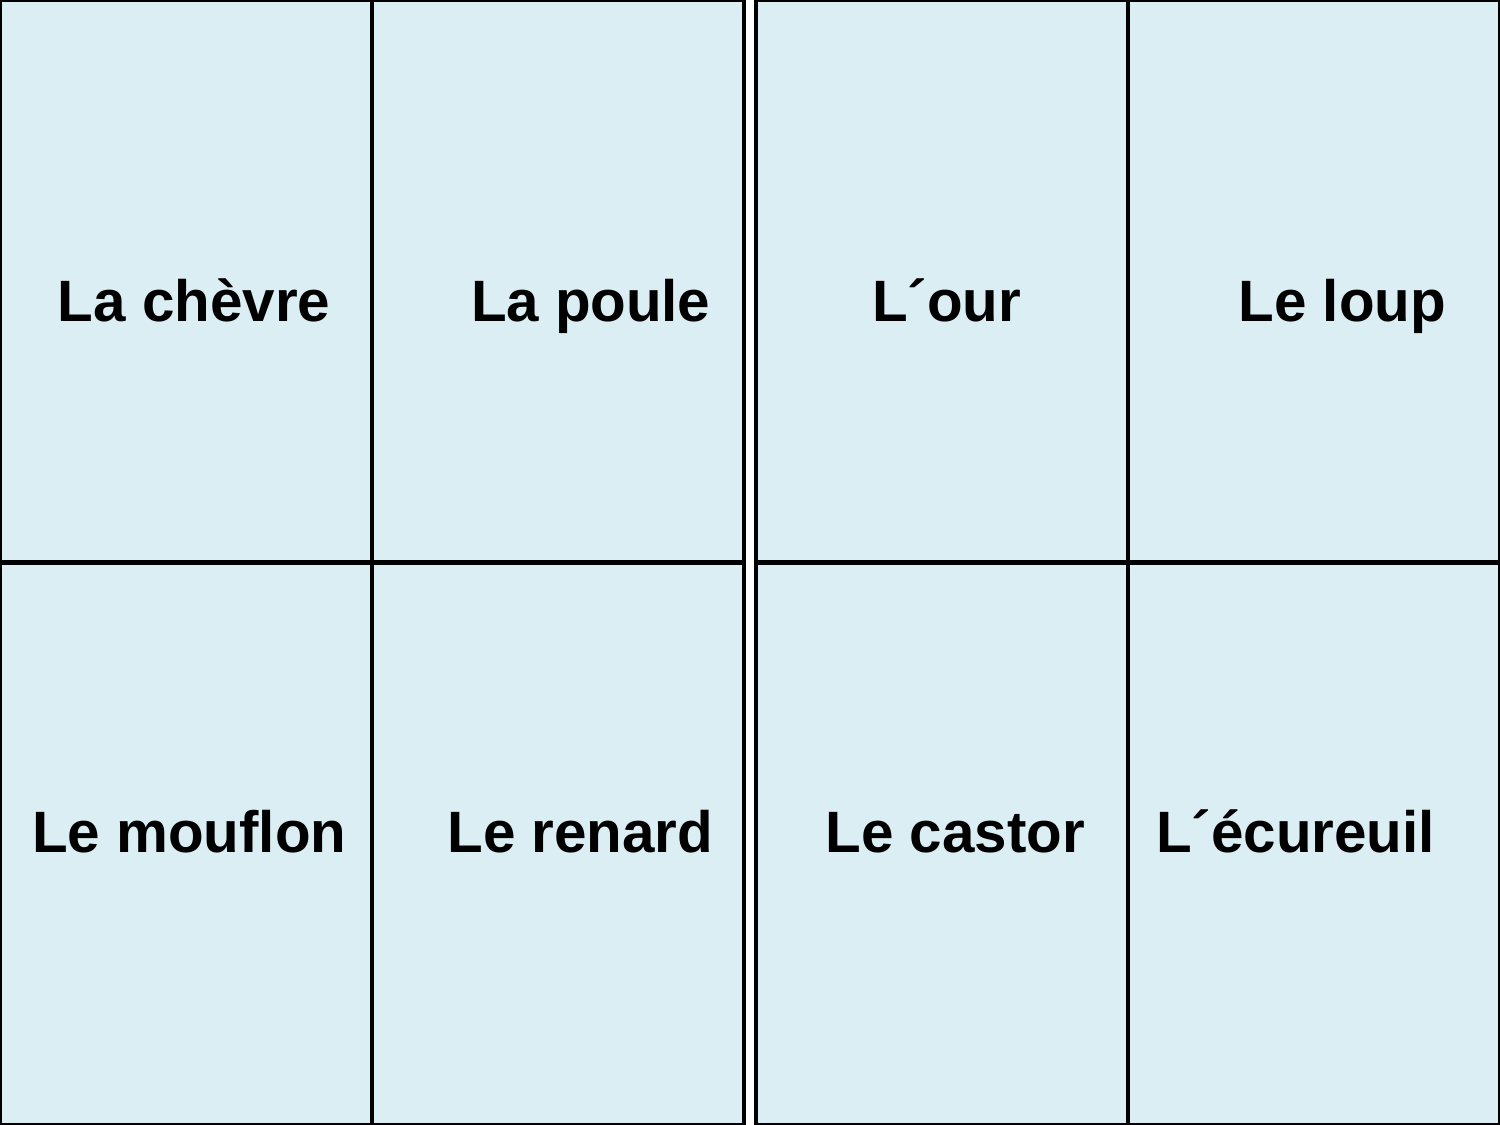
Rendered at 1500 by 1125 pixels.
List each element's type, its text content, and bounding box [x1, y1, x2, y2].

text_box Le mouflon [17, 786, 367, 873]
text_box Le loup [1224, 255, 1477, 341]
text_box [0, 0, 745, 1125]
text_box L´our [857, 255, 1036, 341]
text_box [755, 0, 1500, 1125]
text_box L´écureuil [1141, 786, 1467, 873]
text_box La chèvre [43, 255, 346, 341]
text_box La poule [456, 255, 726, 341]
text_box Le renard [432, 786, 729, 873]
text_box Le castor [810, 786, 1101, 873]
